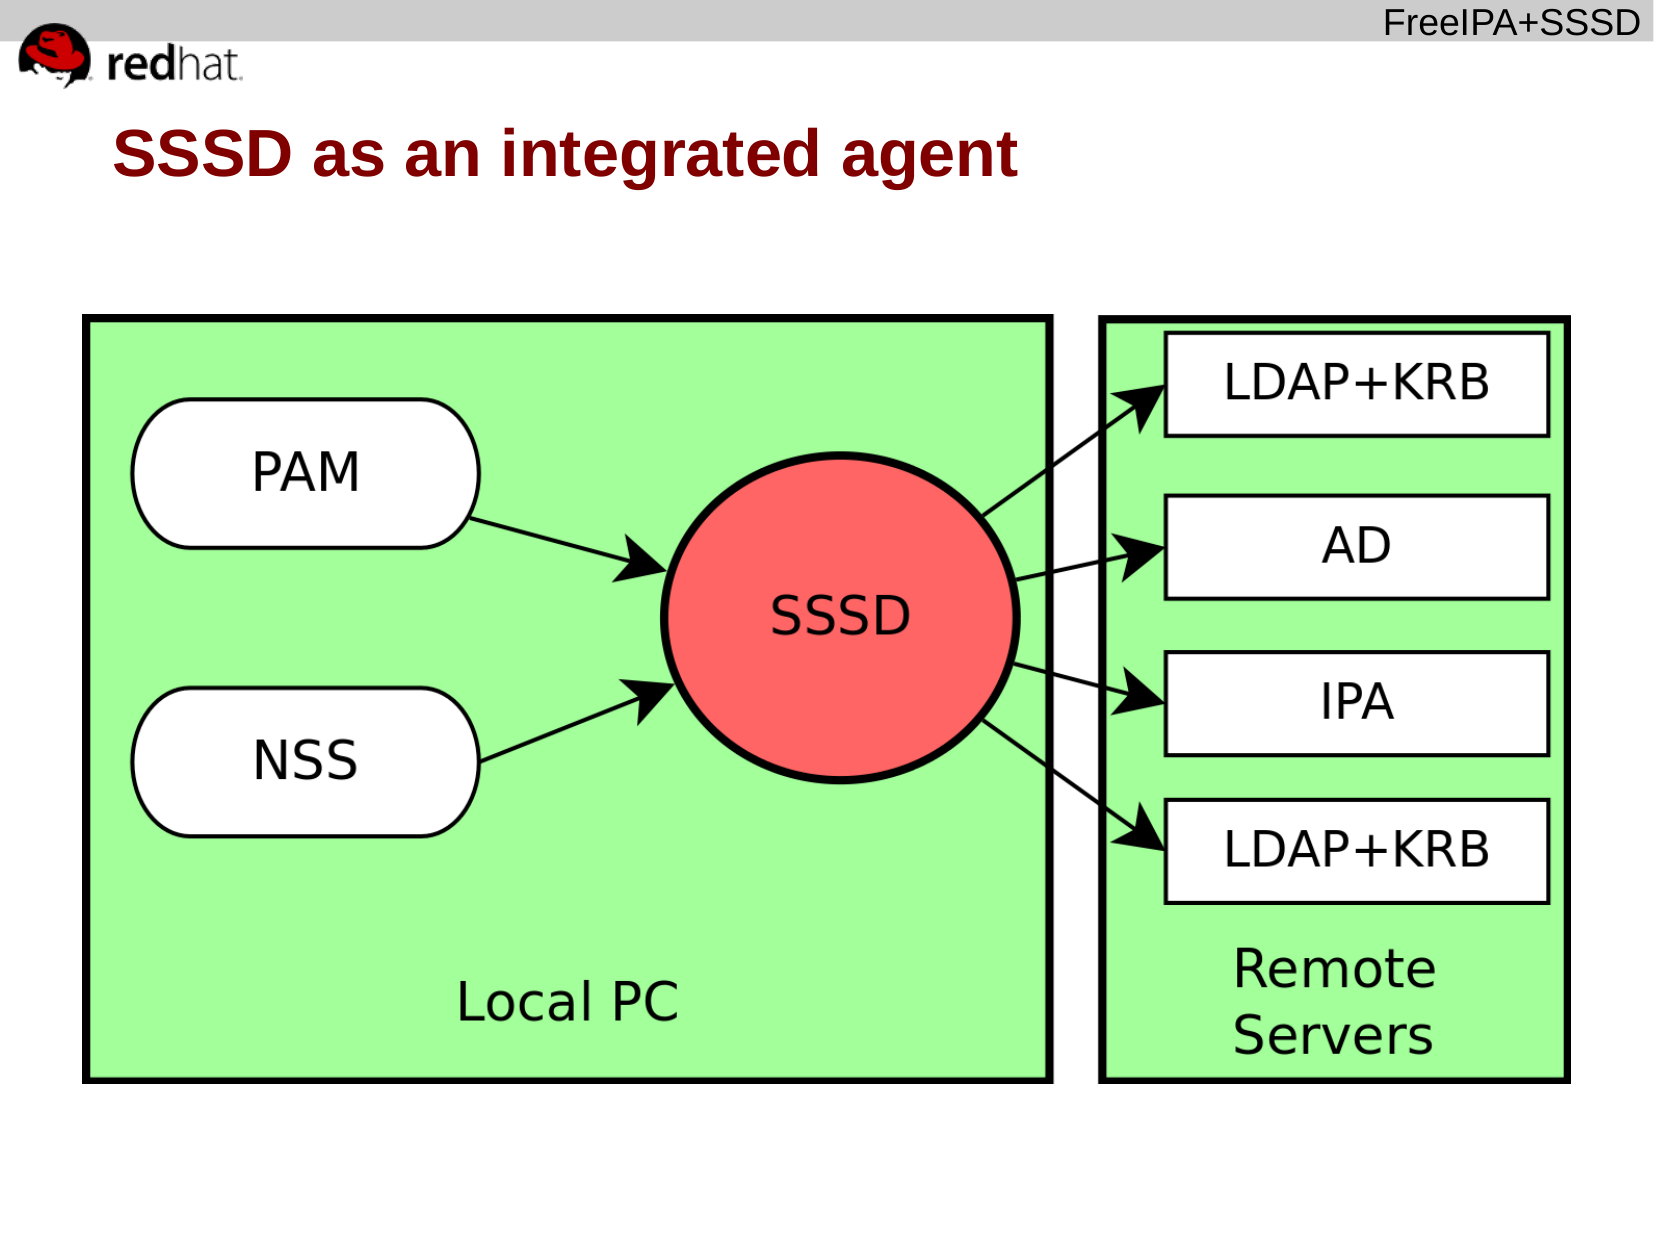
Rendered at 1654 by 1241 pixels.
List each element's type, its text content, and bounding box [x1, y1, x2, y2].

title SSSD as an integrated agent [82, 49, 1571, 257]
picture [82, 314, 1571, 1084]
picture [18, 23, 243, 97]
text_box FreeIPA+SSSD [1368, 0, 1654, 52]
text_box [0, 0, 1368, 42]
